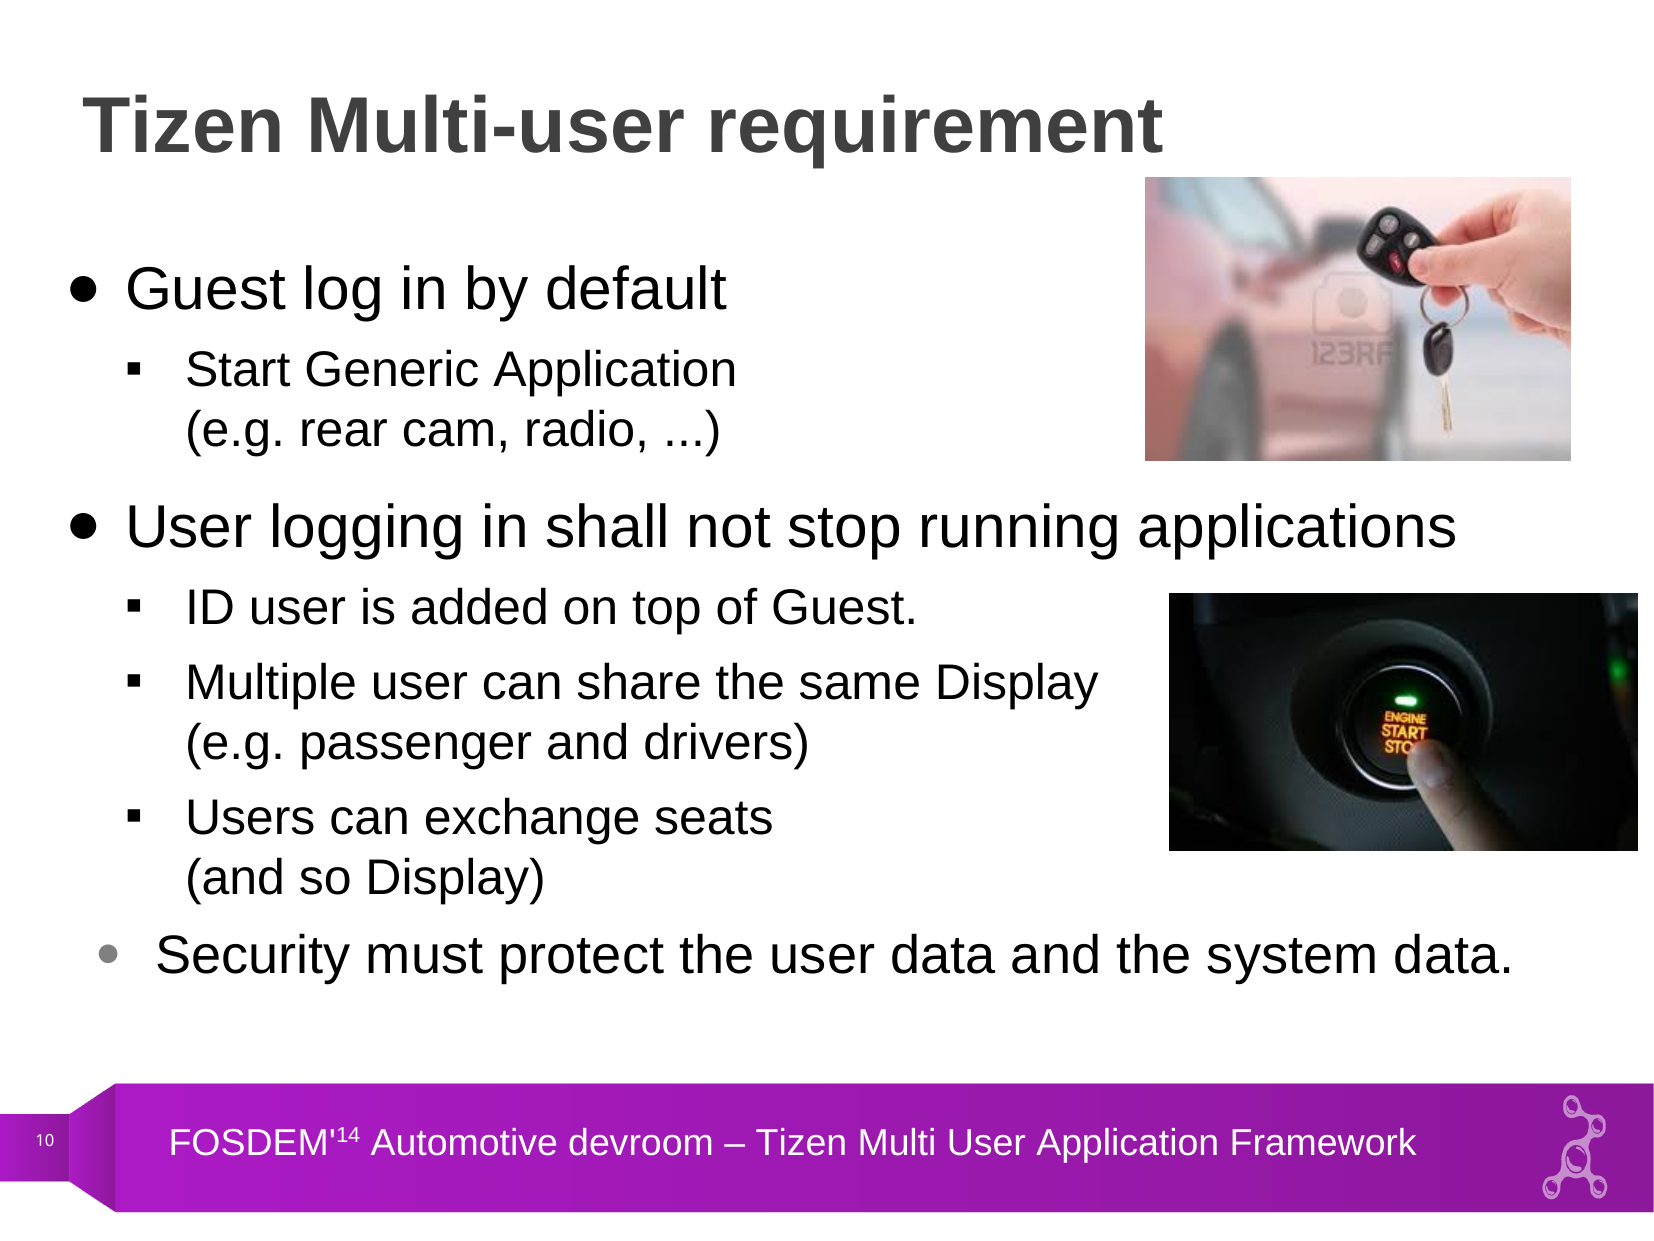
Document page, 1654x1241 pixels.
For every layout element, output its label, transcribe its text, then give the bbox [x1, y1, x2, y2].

picture [0, 0, 1654, 1241]
title Tizen Multi-user requirement [82, 73, 1571, 235]
list Guest log in by default Start Generic Application (e.g. rear cam, radio, ...) User logging in shall not stop running applications ID user is added on top of Guest. Multiple user can share the same Display (e.g. passenger and drivers) Users can exchange seats (and so Display) Security must protect the user data and the system data. [35, 249, 1523, 969]
